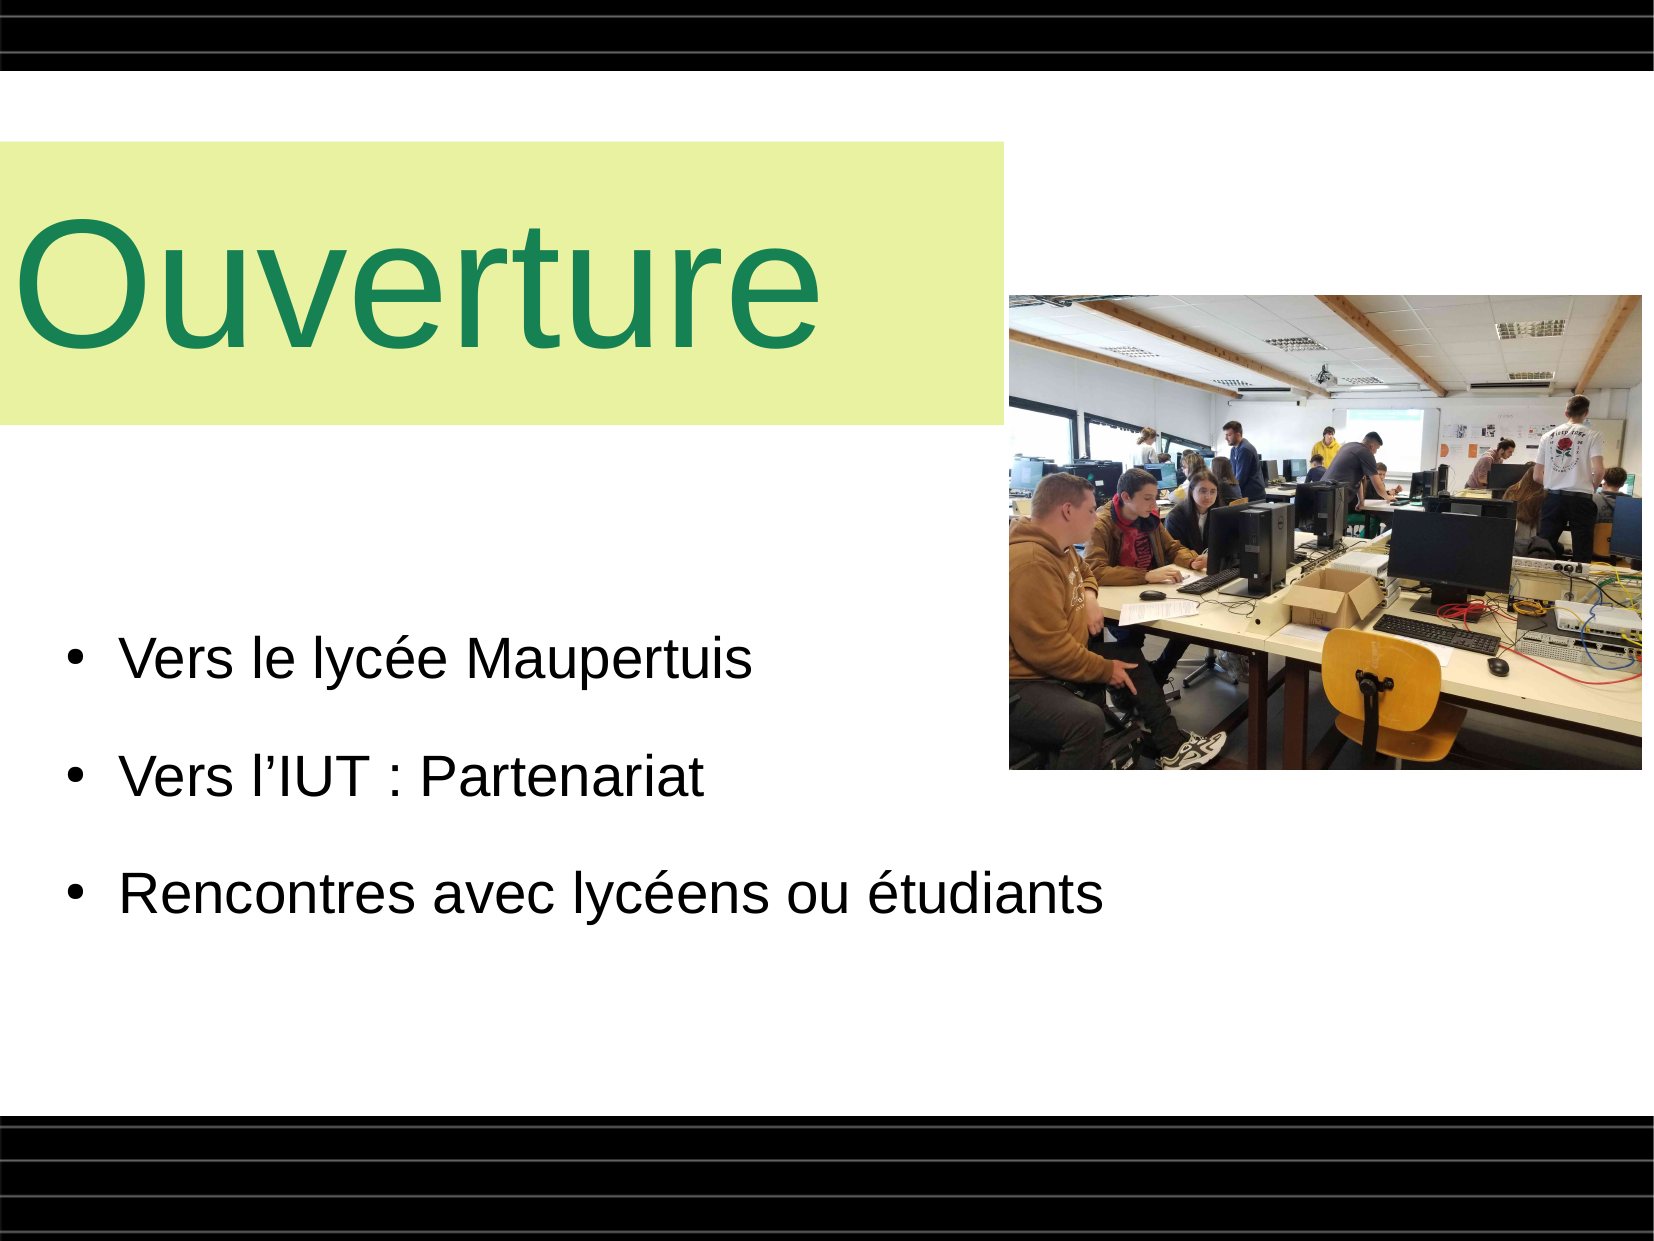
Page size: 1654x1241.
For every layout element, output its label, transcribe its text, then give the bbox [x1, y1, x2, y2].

title Ouverture [0, 141, 1004, 426]
list Vers le lycée Maupertuis Vers l’IUT : Partenariat Rencontres avec lycéens ou étudiants [47, 625, 1252, 957]
picture [0, 0, 1654, 71]
picture [0, 1116, 1654, 1241]
picture [1009, 295, 1642, 770]
